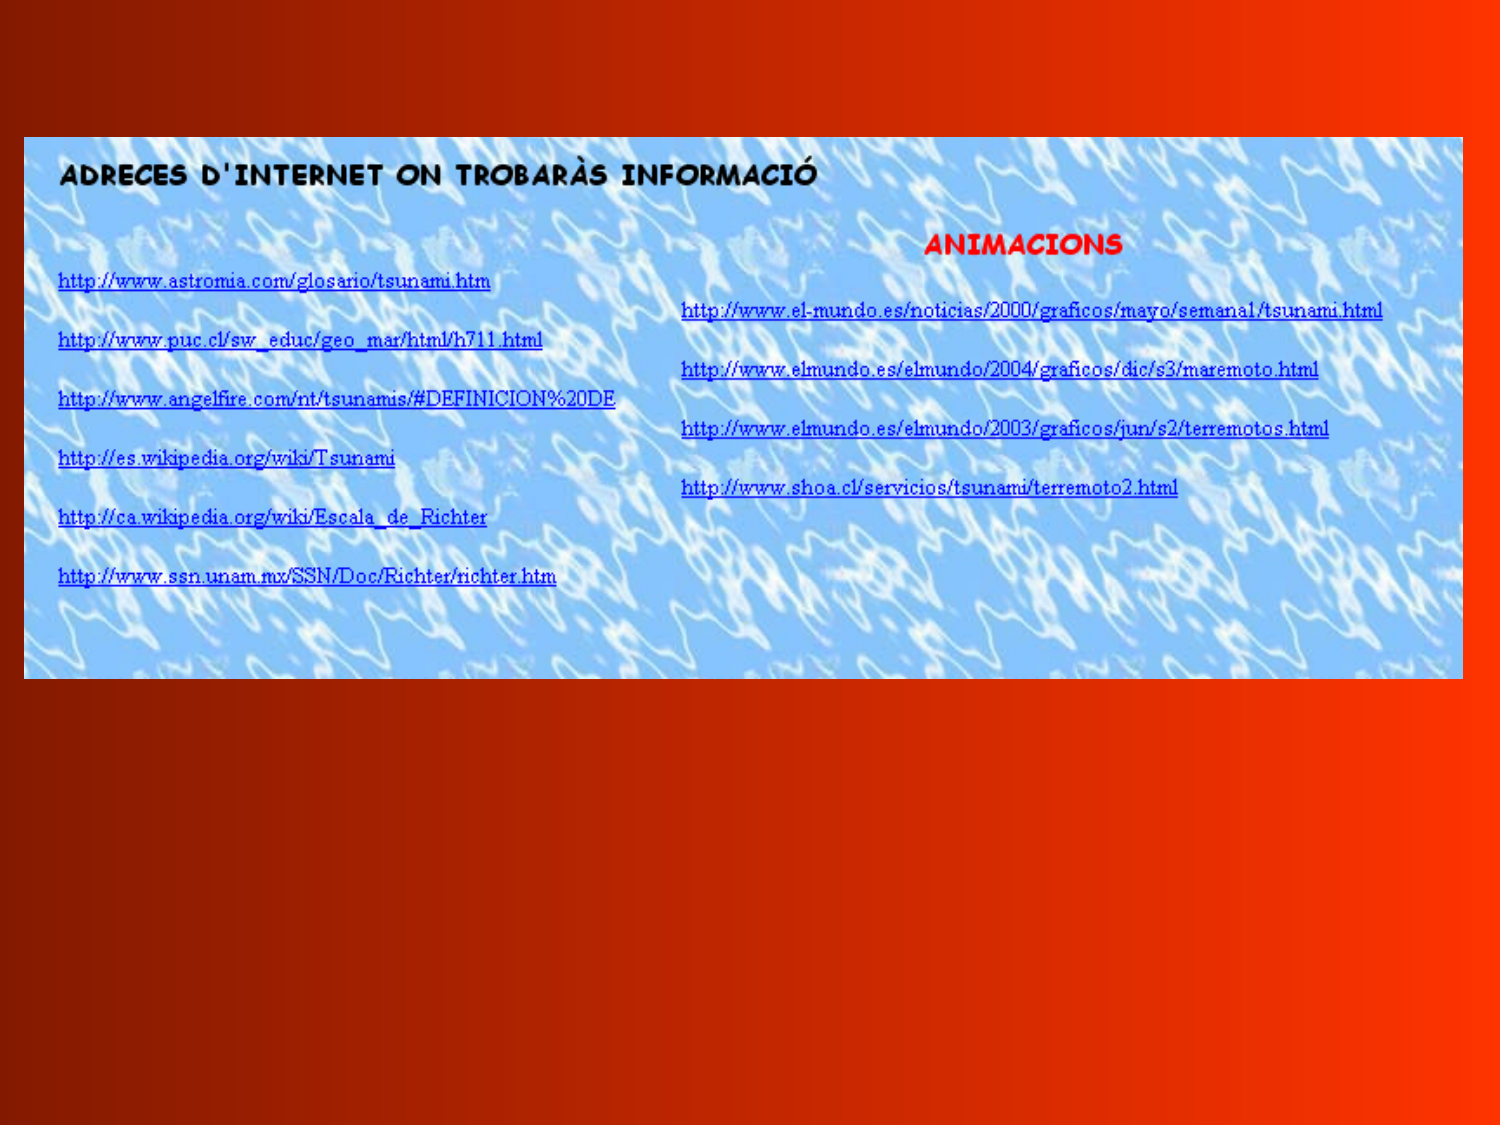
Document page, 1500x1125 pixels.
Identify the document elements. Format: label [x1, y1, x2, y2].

picture [24, 137, 1463, 679]
